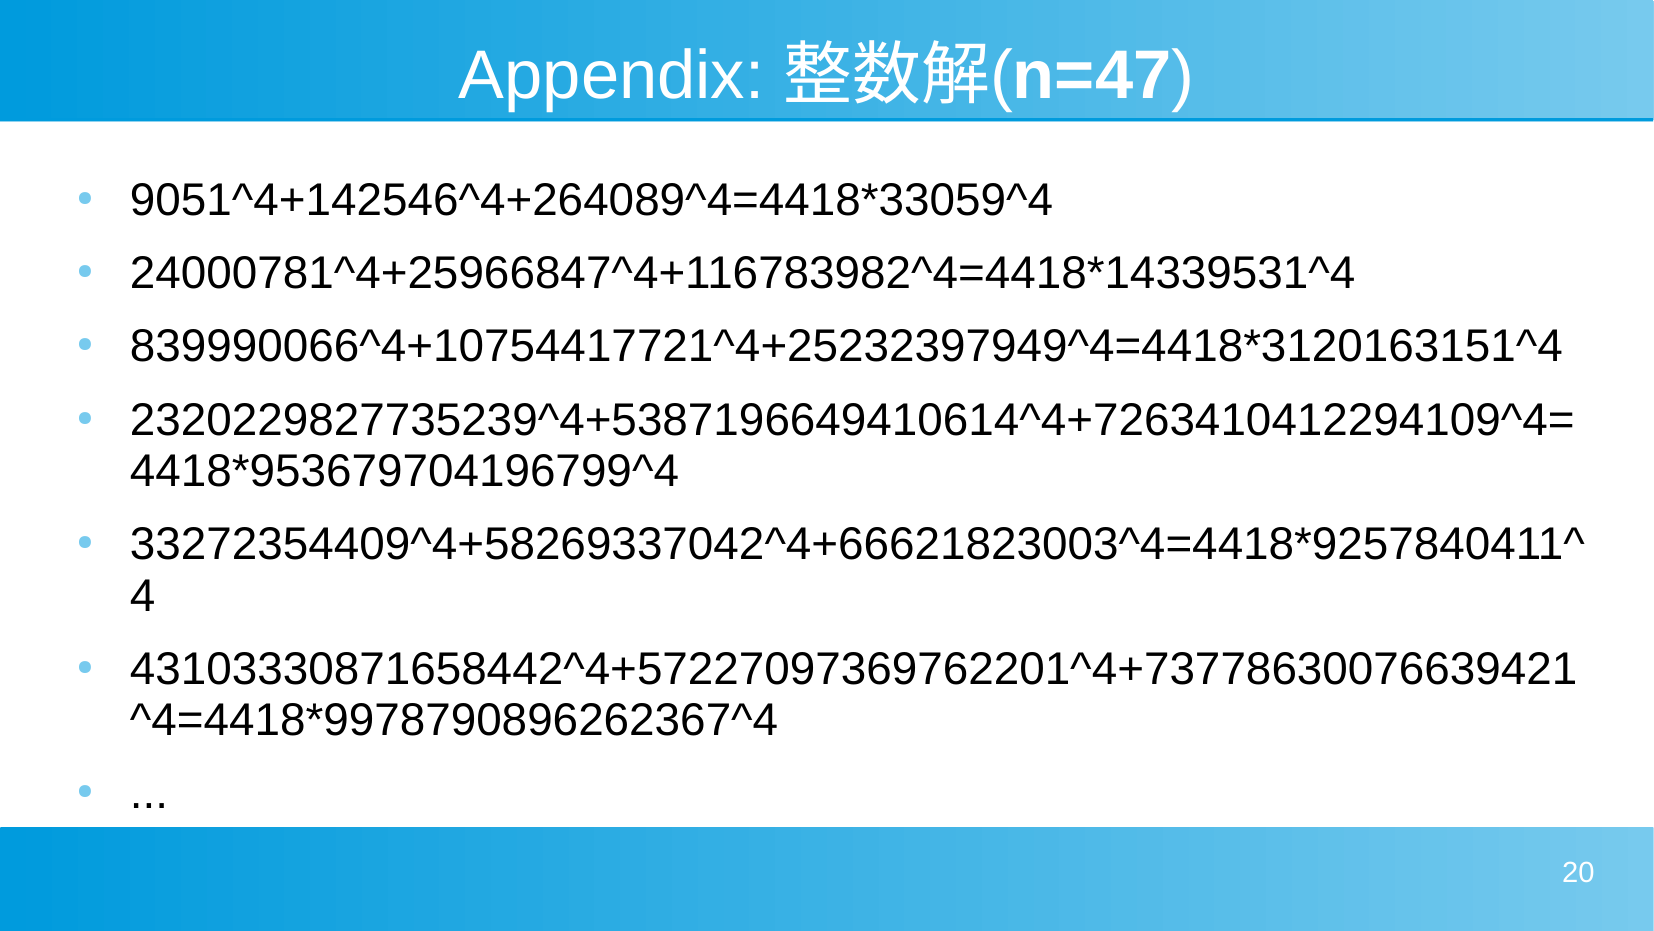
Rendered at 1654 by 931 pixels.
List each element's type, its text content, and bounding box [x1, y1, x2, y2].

title Appendix: 整数解(n=47) [59, 29, 1595, 108]
list 9051^4+142546^4+264089^4=4418*33059^4 24000781^4+25966847^4+116783982^4=4418*14339531^4 839990066^4+10754417721^4+25232397949^4=4418*3120163151^4 2320229827735239^4+5387196649410614^4+7263410412294109^4=4418*953679704196799^4 33272354409^4+58269337042^4+66621823003^4=4418*9257840411^4 43103330871658442^4+57227097369762201^4+73778630076639421^4=4418*9978790896262367^4 ... [59, 137, 1595, 798]
